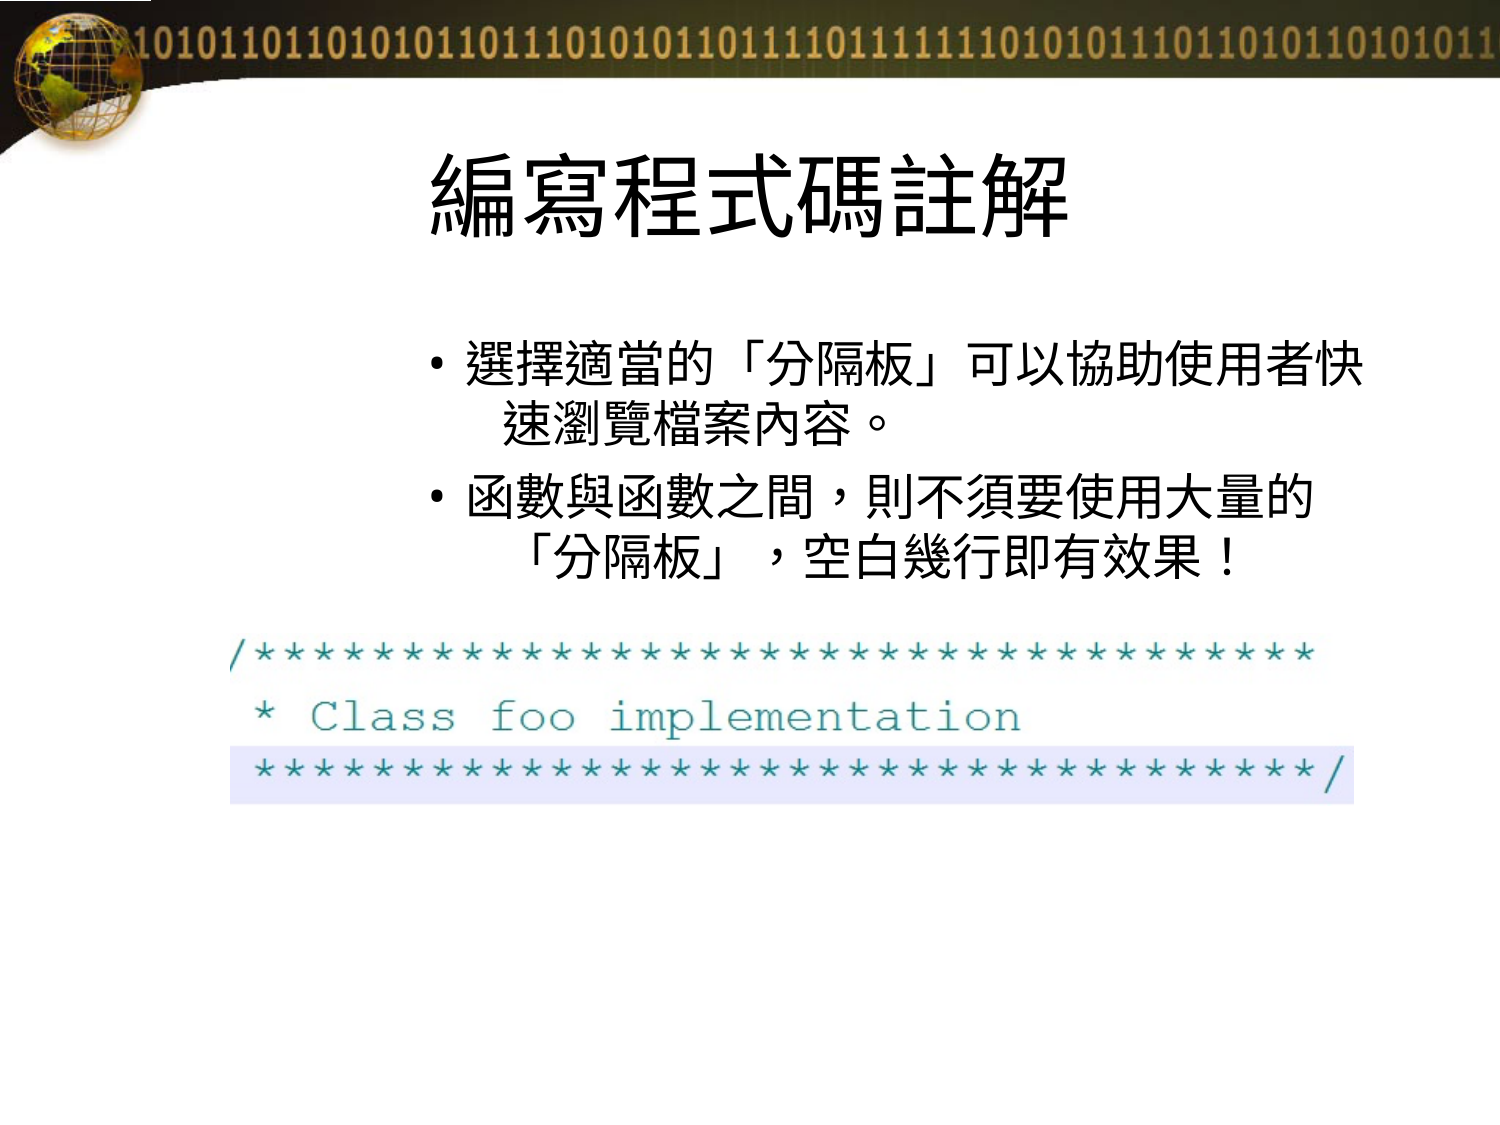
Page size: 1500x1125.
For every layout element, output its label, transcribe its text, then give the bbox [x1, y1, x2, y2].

list 選擇適當的「分隔板」可以協助使用者快速瀏覽檔案內容。 函數與函數之間，則不須要使用大量的「分隔板」，空白幾行即有效果！ [112, 324, 1388, 1000]
title 編寫程式碼註解 [112, 99, 1388, 288]
picture [230, 633, 1354, 806]
